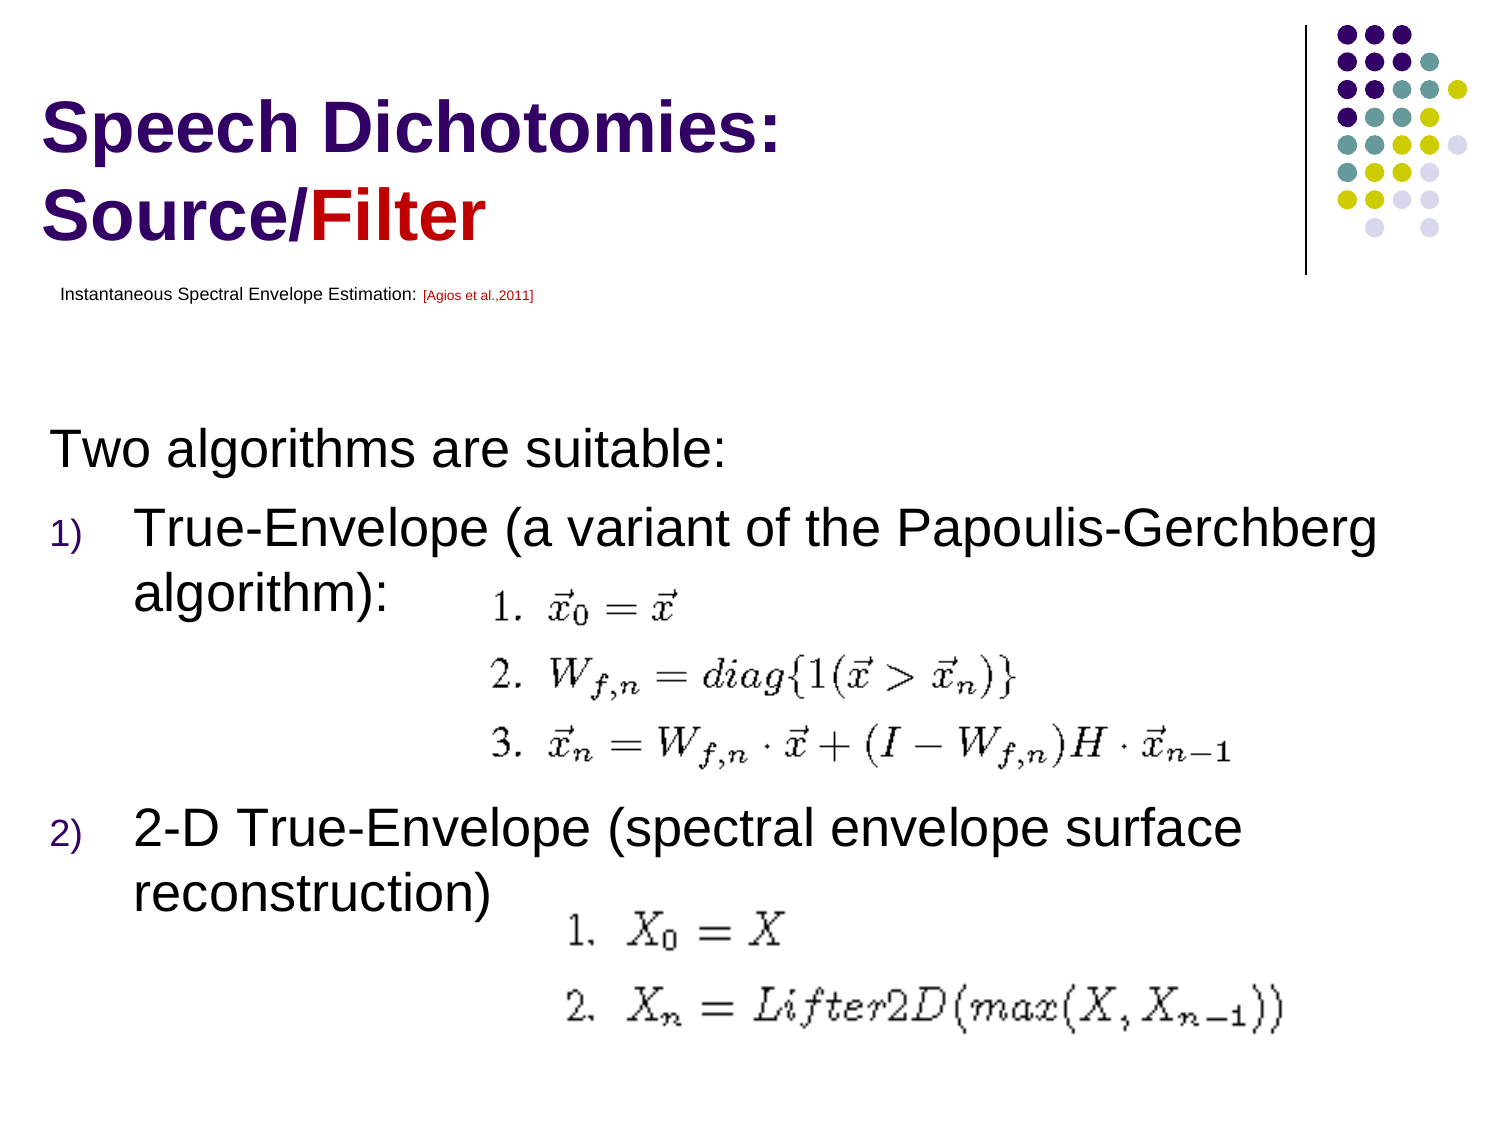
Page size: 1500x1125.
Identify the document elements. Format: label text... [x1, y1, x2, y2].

picture [545, 894, 1316, 1051]
text_box Speech Dichotomies: Source/Filter [27, 50, 1265, 263]
list Instantaneous Spectral Envelope Estimation: [Agios et al.,2011] [45, 274, 1471, 364]
picture [477, 580, 1249, 785]
text_box Two algorithms are suitable: True-Envelope (a variant of the Papoulis-Gerchberg algorithm): 2-D True-Envelope (spectral envelope surface reconstruction) [34, 405, 1460, 932]
